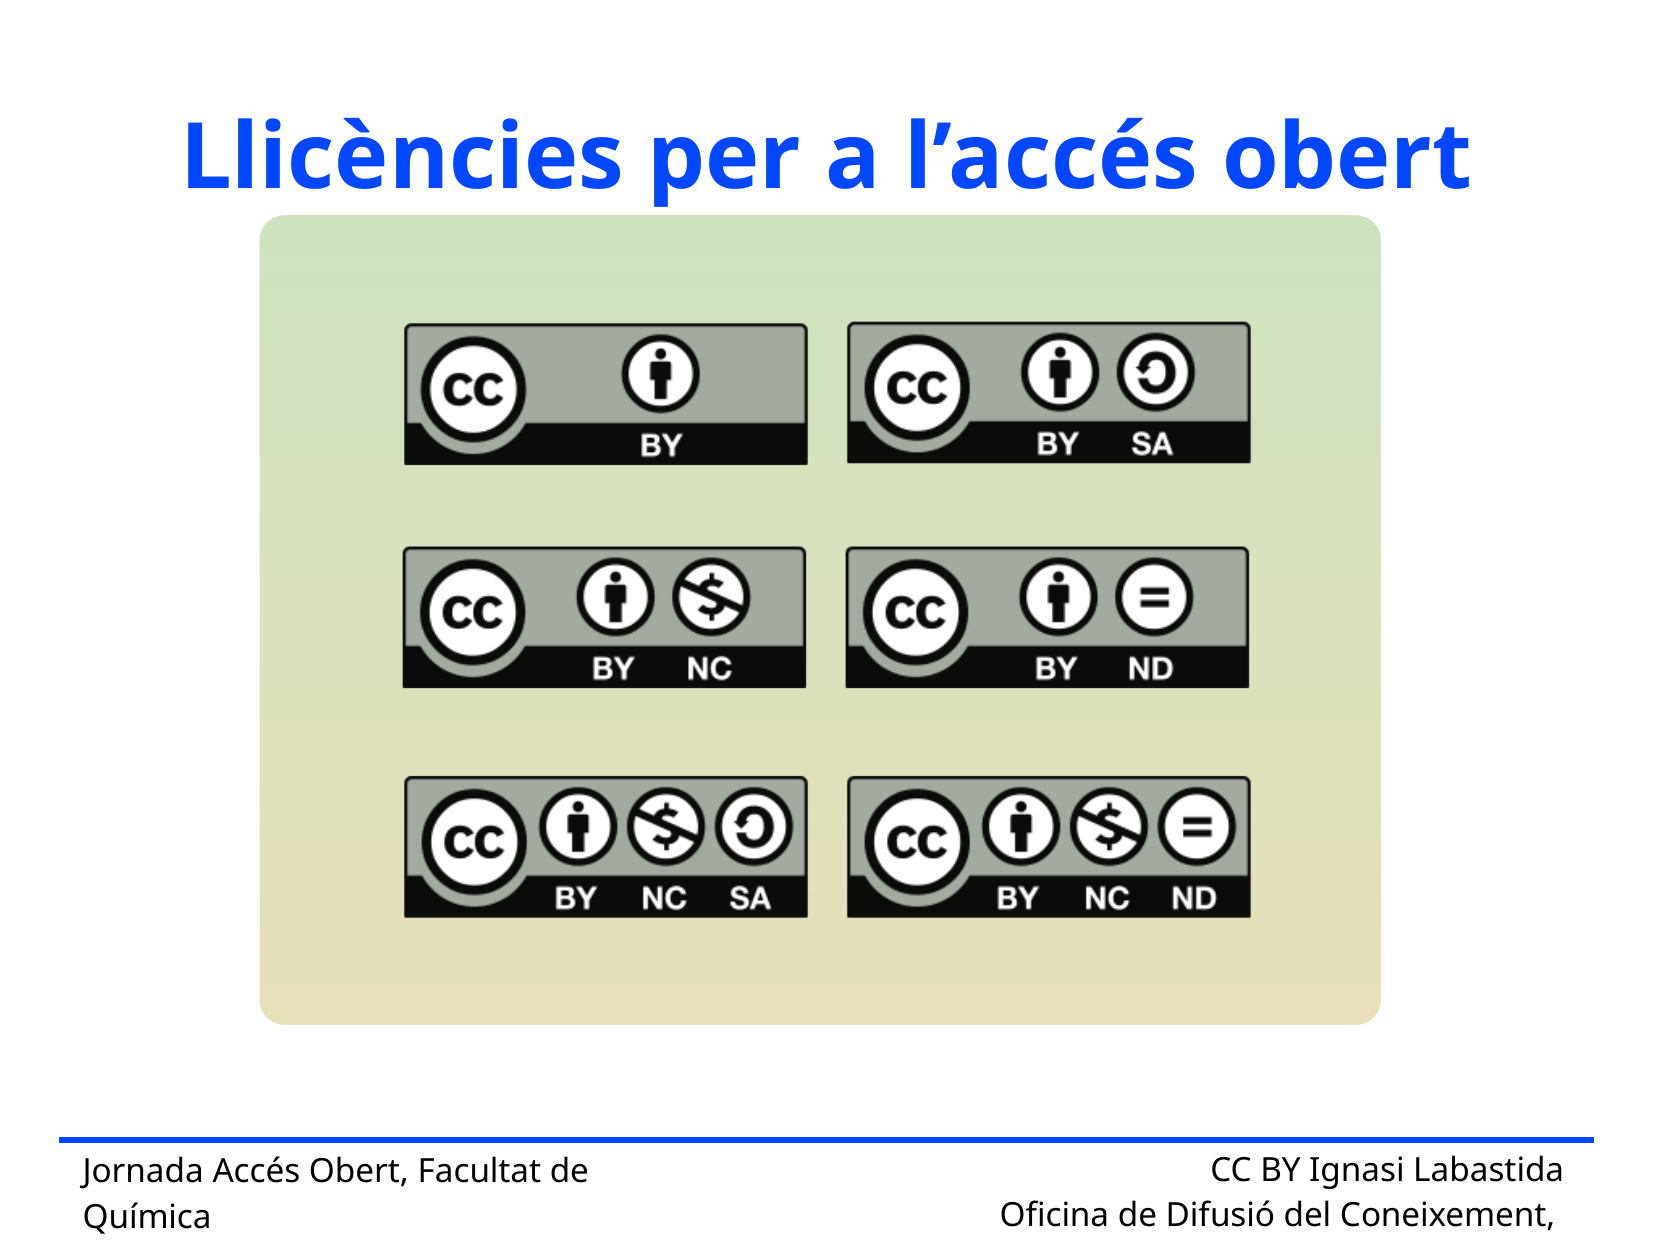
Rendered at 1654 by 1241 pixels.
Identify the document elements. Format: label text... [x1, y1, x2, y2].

picture [401, 320, 1253, 920]
title Llicències per a l’accés obert [82, 49, 1571, 257]
text_box [255, 211, 1386, 1030]
